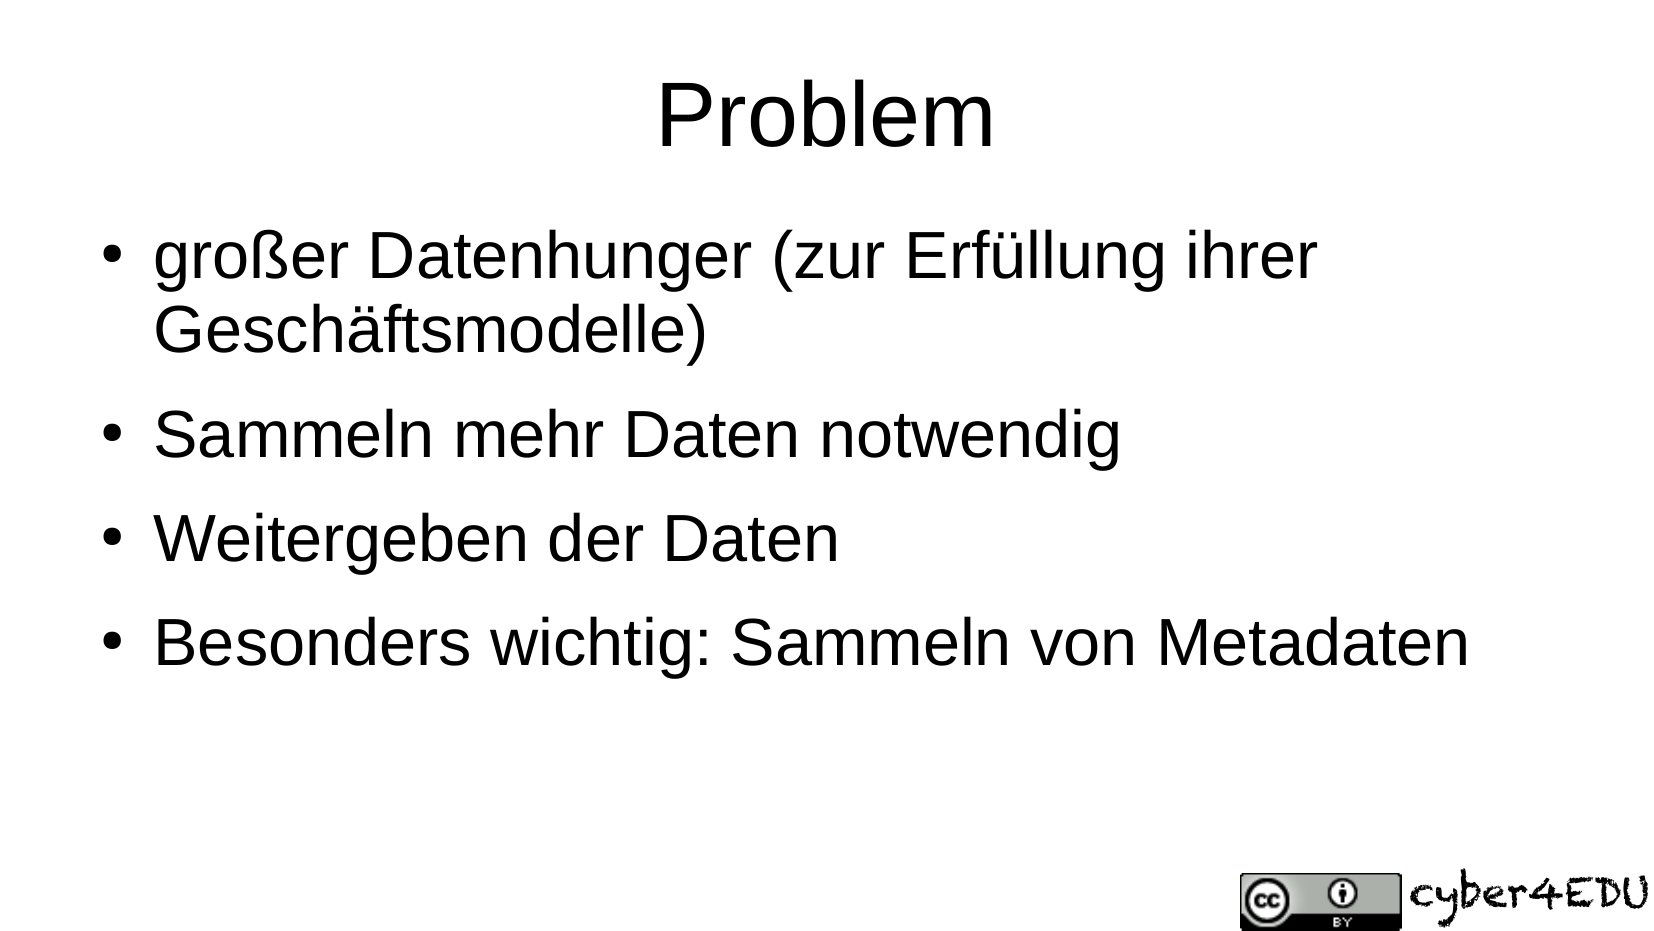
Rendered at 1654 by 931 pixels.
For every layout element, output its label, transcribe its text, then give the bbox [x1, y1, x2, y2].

picture [1240, 873, 1402, 931]
list großer Datenhunger (zur Erfüllung ihrer Geschäftsmodelle) Sammeln mehr Daten notwendig Weitergeben der Daten Besonders wichtig: Sammeln von Metadaten [82, 217, 1571, 758]
title Problem [82, 37, 1571, 193]
picture [1410, 868, 1648, 928]
